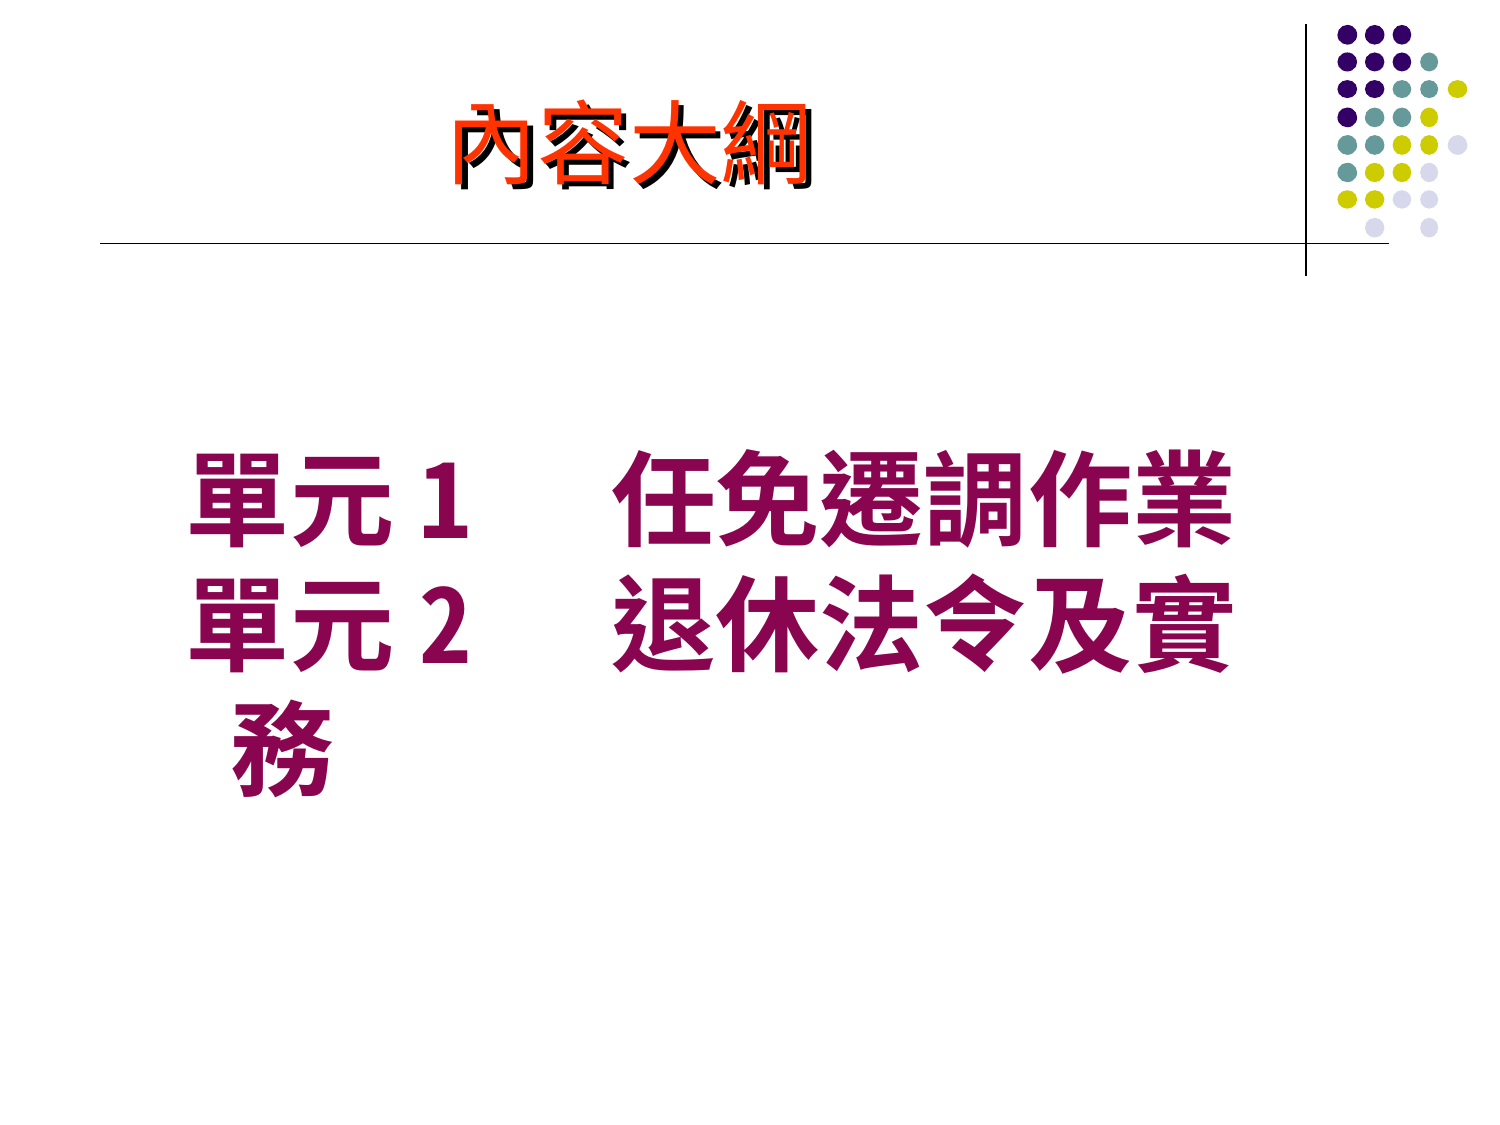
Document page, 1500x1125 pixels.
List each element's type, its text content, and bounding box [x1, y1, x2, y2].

text_box 內容大綱 [430, 78, 1081, 204]
text_box 單元1 任免遷調作業 單元2 退休法令及實務 [171, 314, 1341, 1039]
